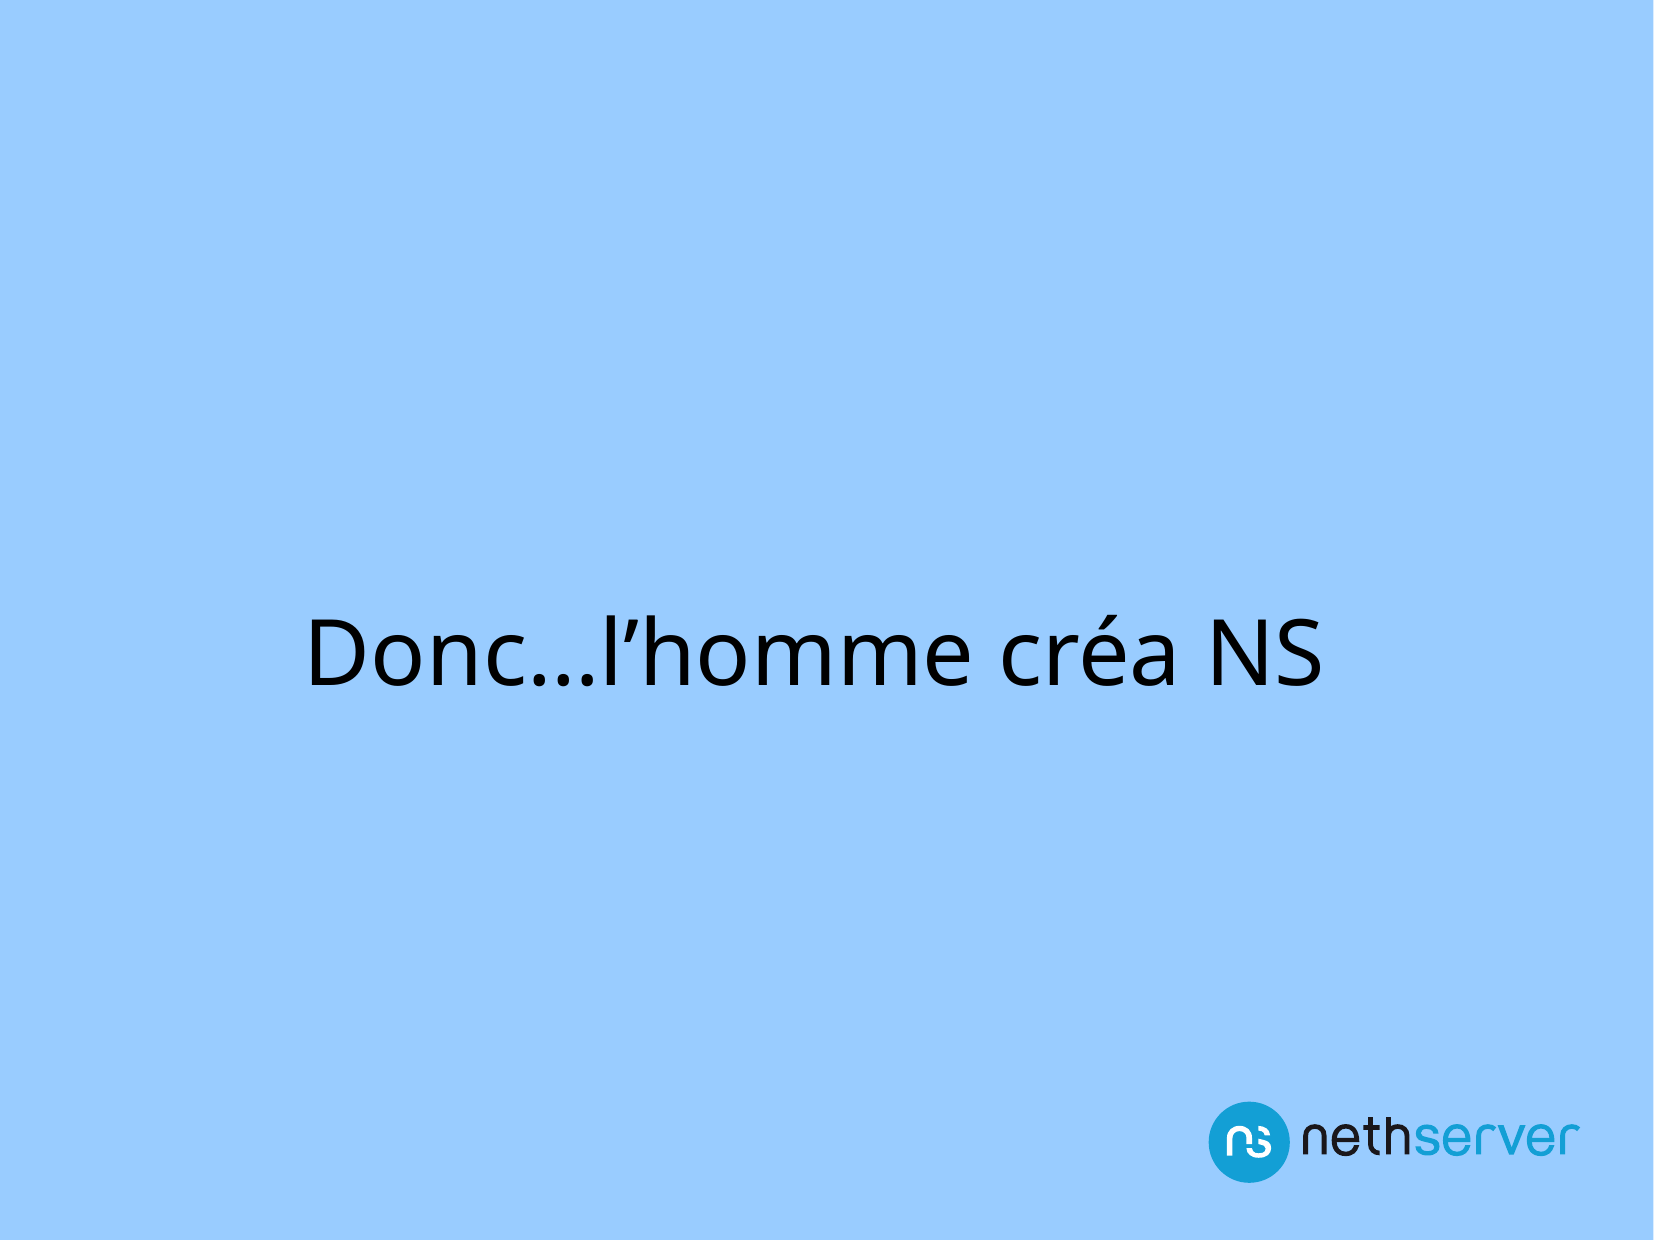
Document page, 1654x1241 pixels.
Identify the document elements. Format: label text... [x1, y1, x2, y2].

subtitle Donc…l’homme créa NS [82, 290, 1571, 1010]
picture [1015, 921, 1654, 1241]
